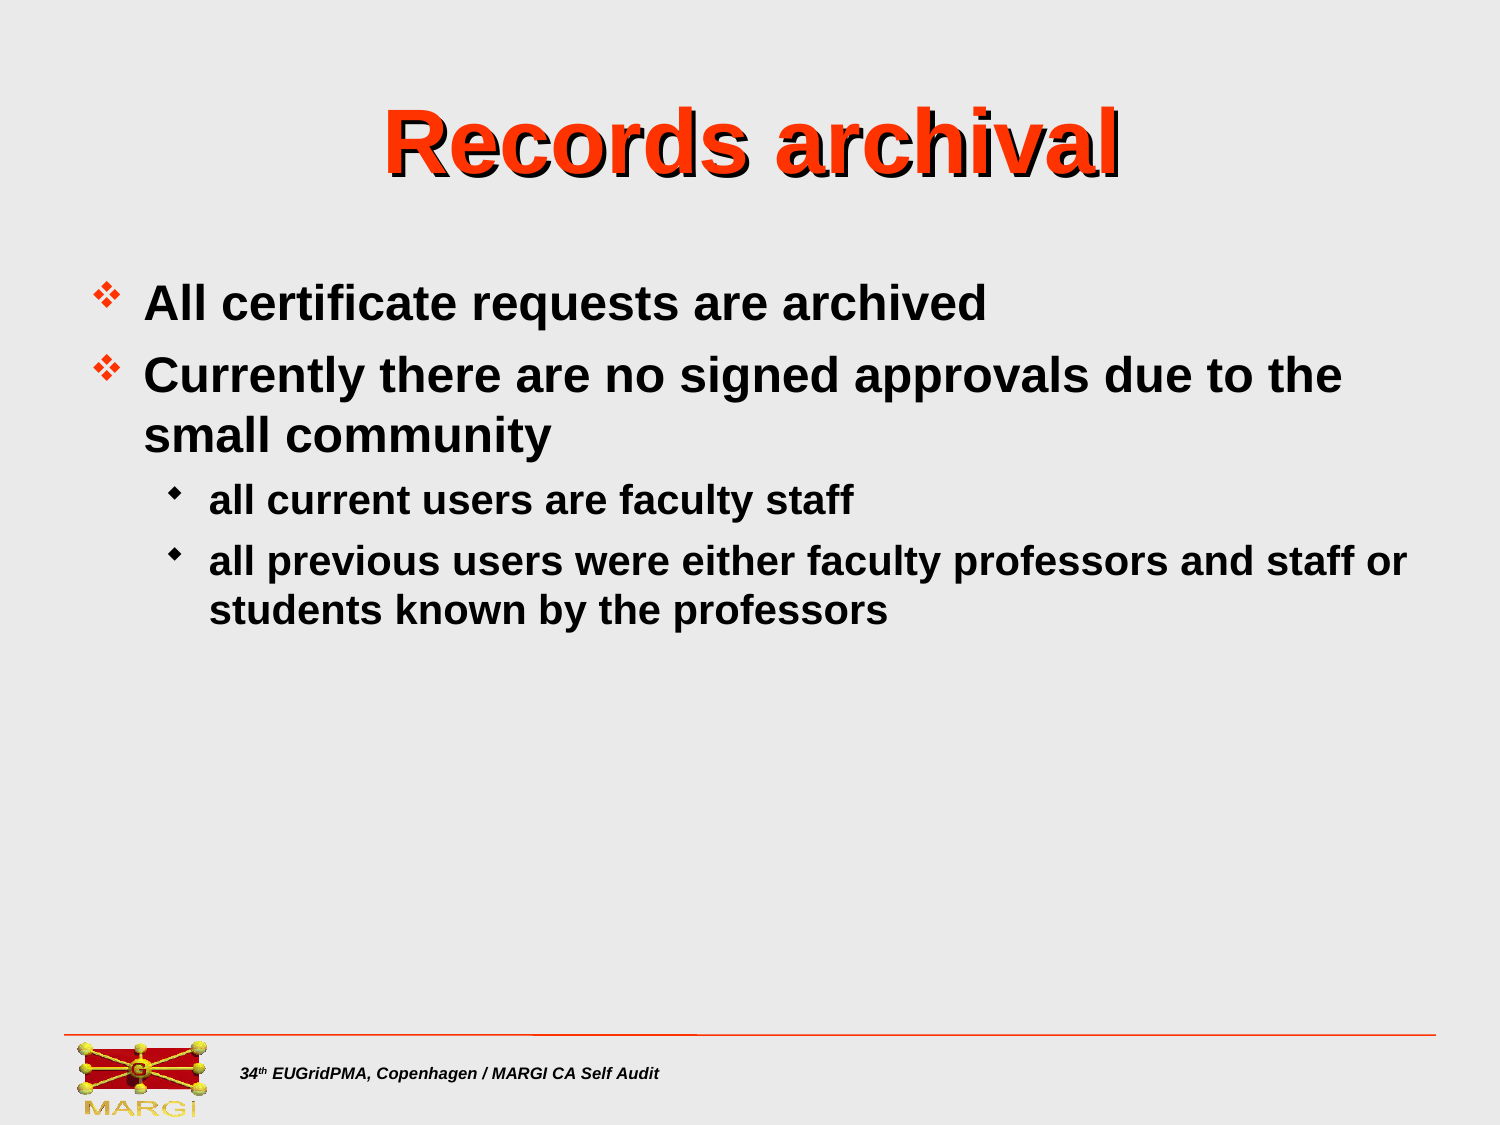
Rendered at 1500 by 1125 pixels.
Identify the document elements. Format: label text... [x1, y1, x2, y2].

picture [67, 1033, 219, 1123]
text_box Records archival [77, 42, 1428, 231]
text_box All certificate requests are archived Currently there are no signed approvals due to the small community all current users are faculty staff all previous users were either faculty professors and staff or students known by the professors [75, 262, 1426, 1005]
